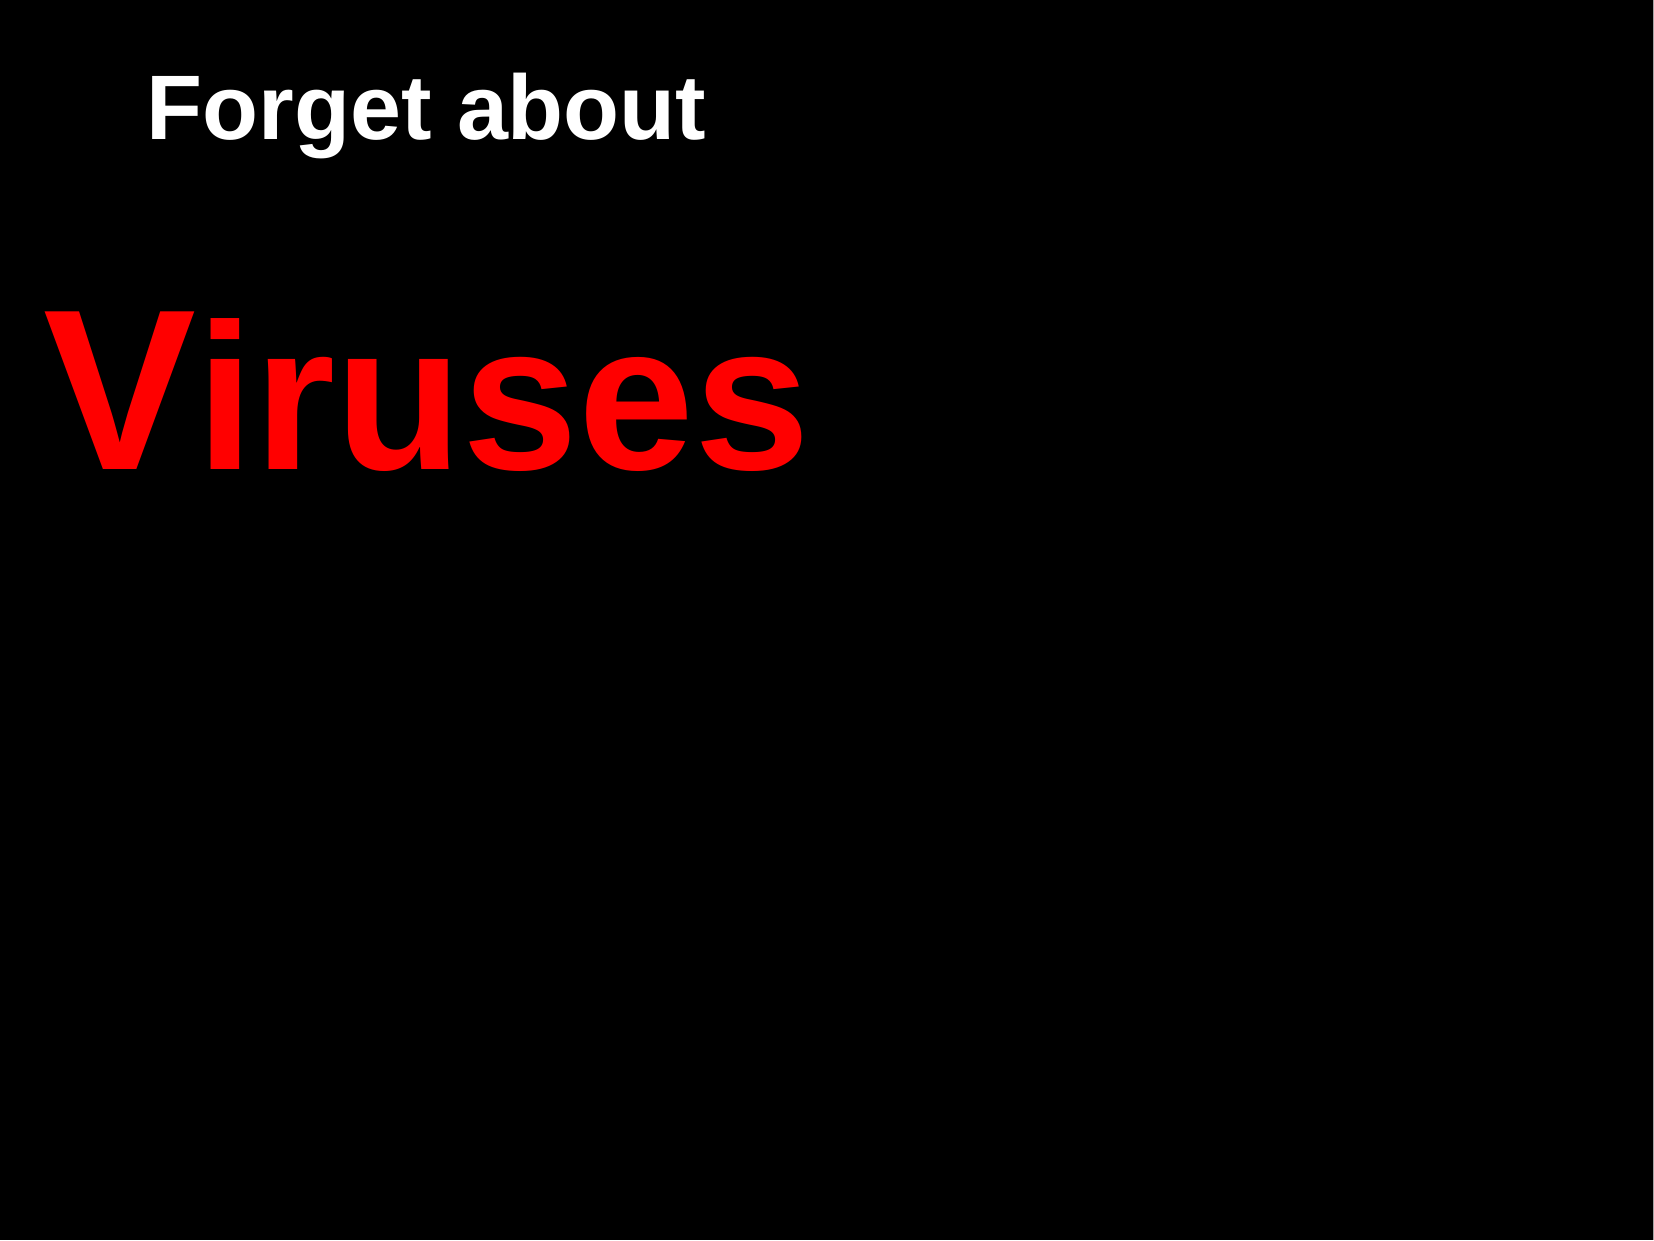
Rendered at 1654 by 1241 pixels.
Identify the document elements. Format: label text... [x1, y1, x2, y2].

text_box Forget about Viruses [29, 49, 826, 687]
